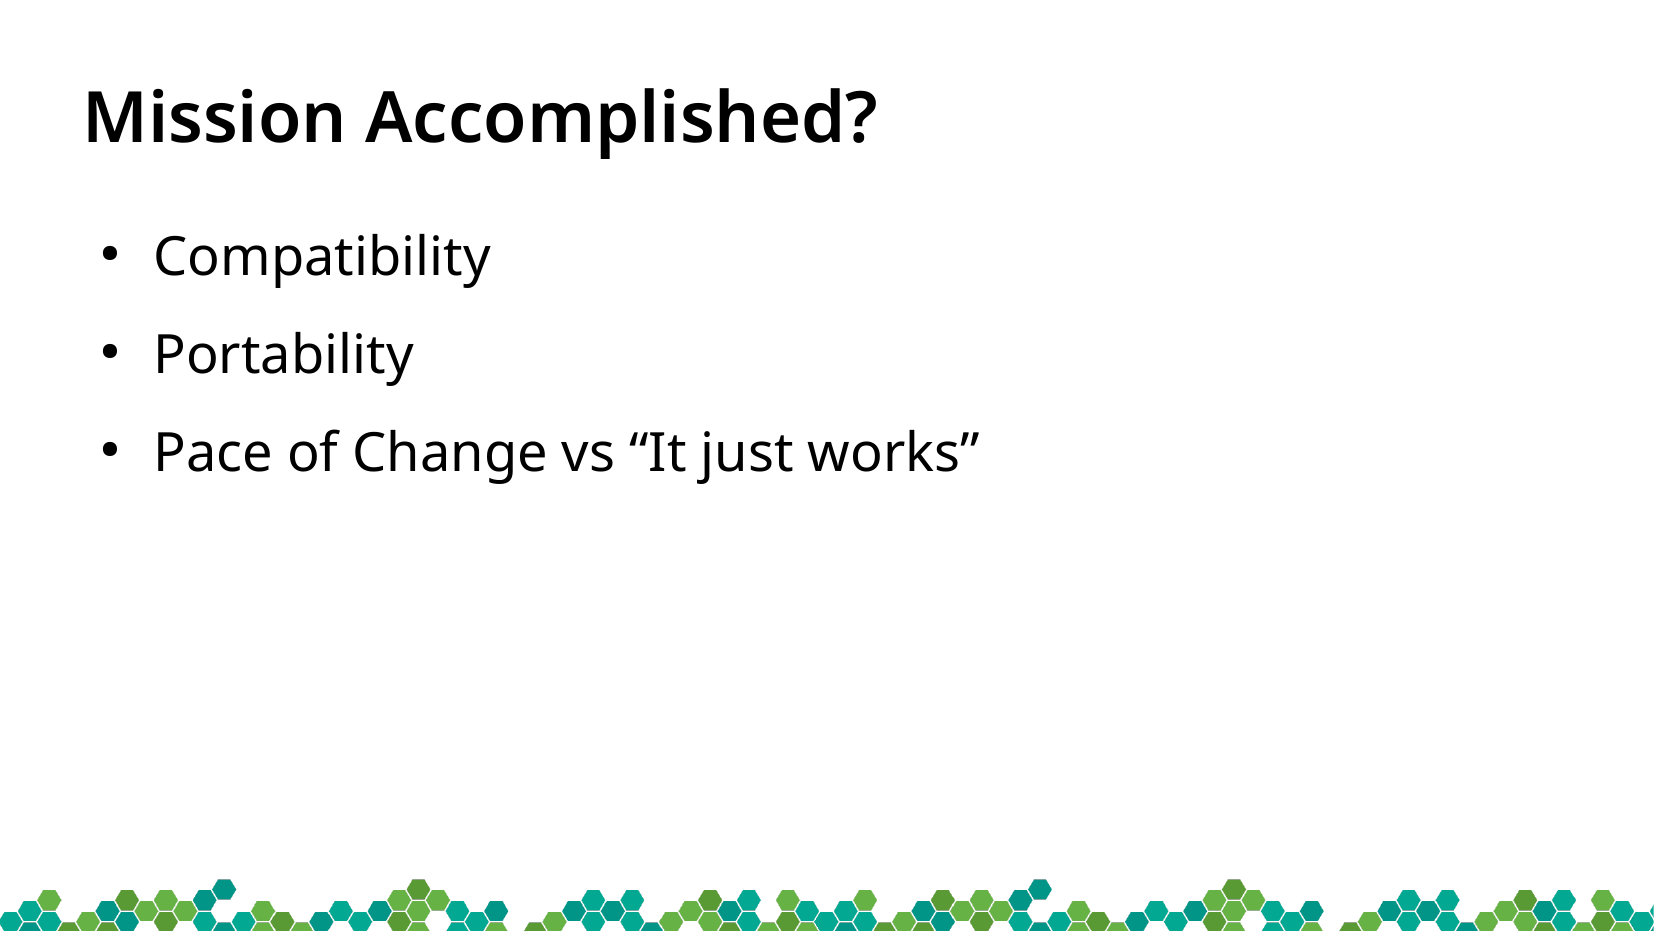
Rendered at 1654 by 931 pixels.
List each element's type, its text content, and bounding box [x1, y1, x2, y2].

title Mission Accomplished? [82, 37, 1571, 193]
picture [0, 871, 1654, 931]
list Compatibility Portability Pace of Change vs “It just works” [82, 217, 1571, 857]
